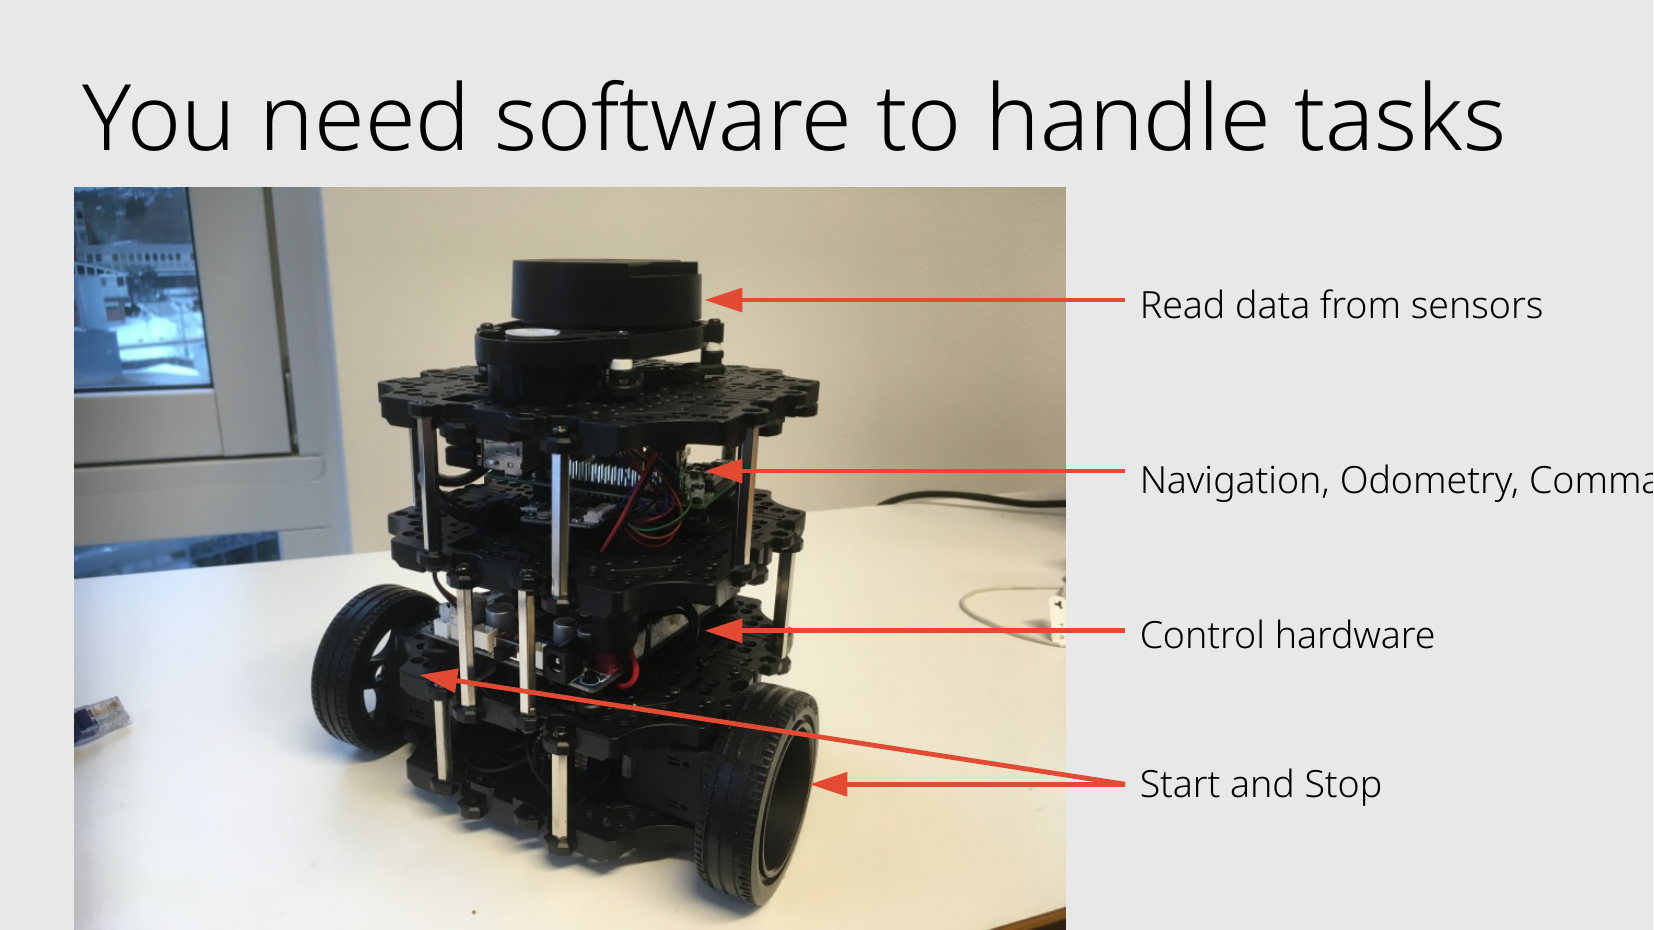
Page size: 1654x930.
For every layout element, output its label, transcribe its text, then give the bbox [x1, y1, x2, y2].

text_box Control hardware [1125, 593, 1410, 662]
text_box Read data from sensors [1125, 263, 1494, 332]
text_box Navigation, Odometry, Command [1125, 438, 1653, 506]
text_box Start and Stop [1125, 742, 1364, 811]
title You need software to handle tasks [82, 37, 1571, 193]
picture [74, 187, 1066, 930]
